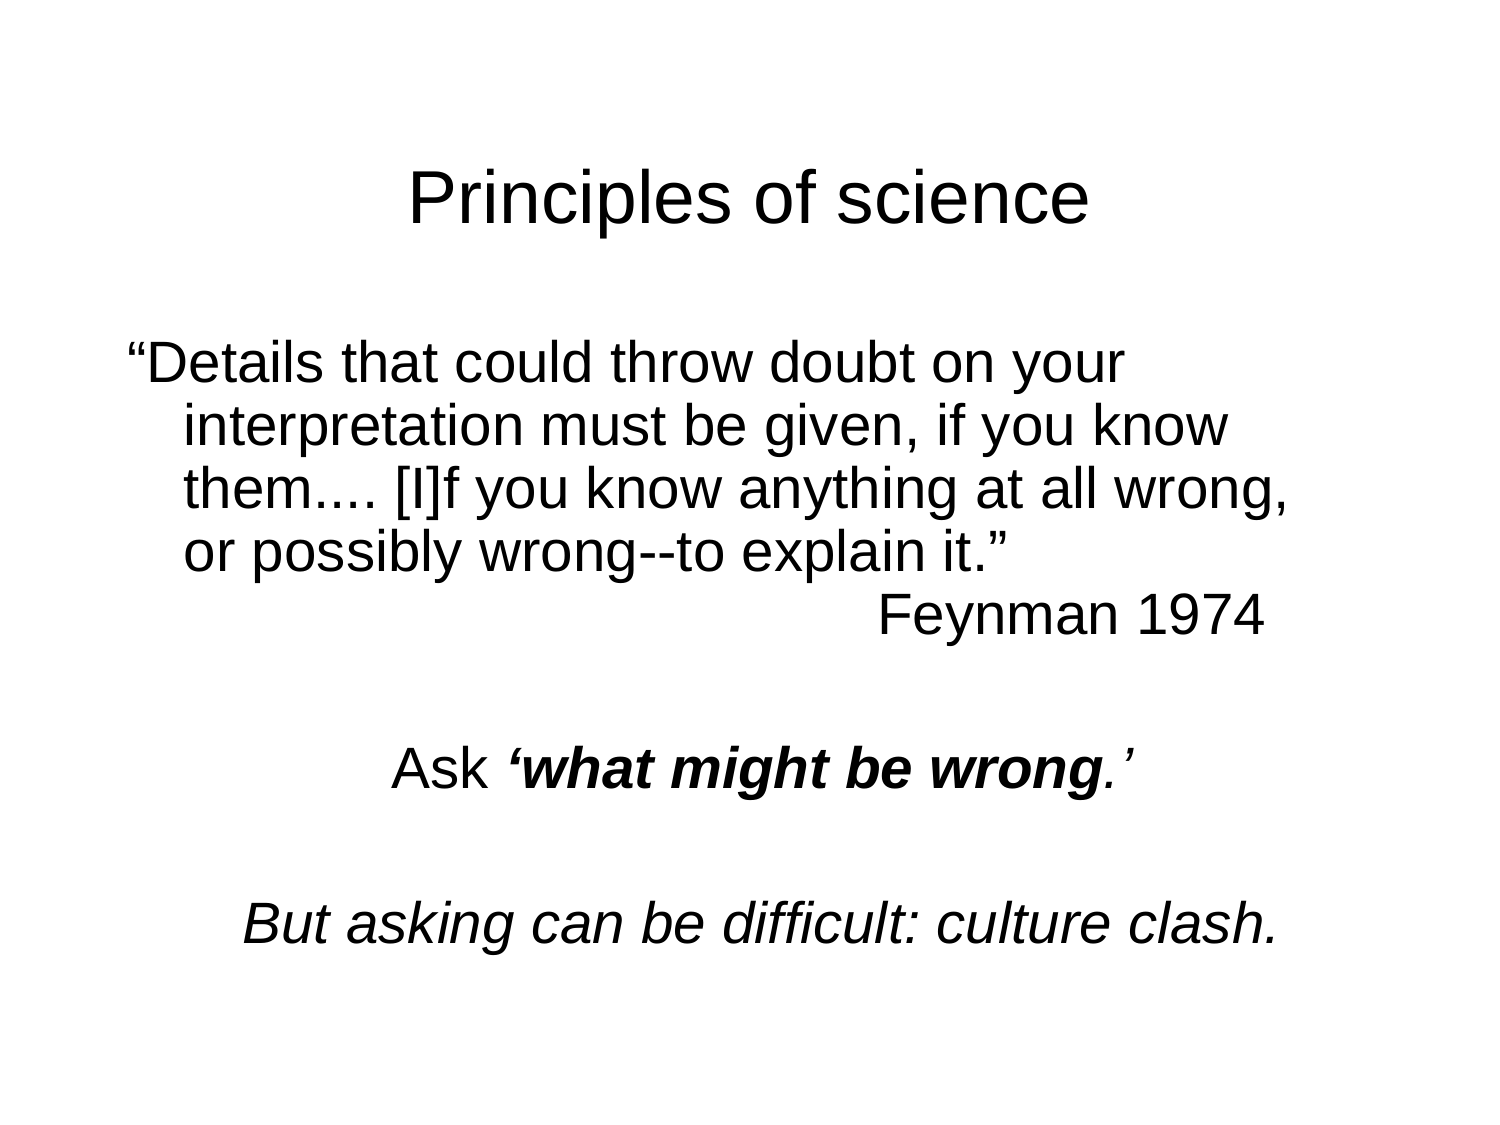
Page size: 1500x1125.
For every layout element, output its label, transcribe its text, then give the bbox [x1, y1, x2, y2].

title Principles of science [112, 99, 1388, 288]
list “Details that could throw doubt on your interpretation must be given, if you know them.... [I]f you know anything at all wrong, or possibly wrong--to explain it.” Feynman 1974 Ask ‘what might be wrong.’ But asking can be difficult: culture clash. [112, 324, 1413, 1000]
